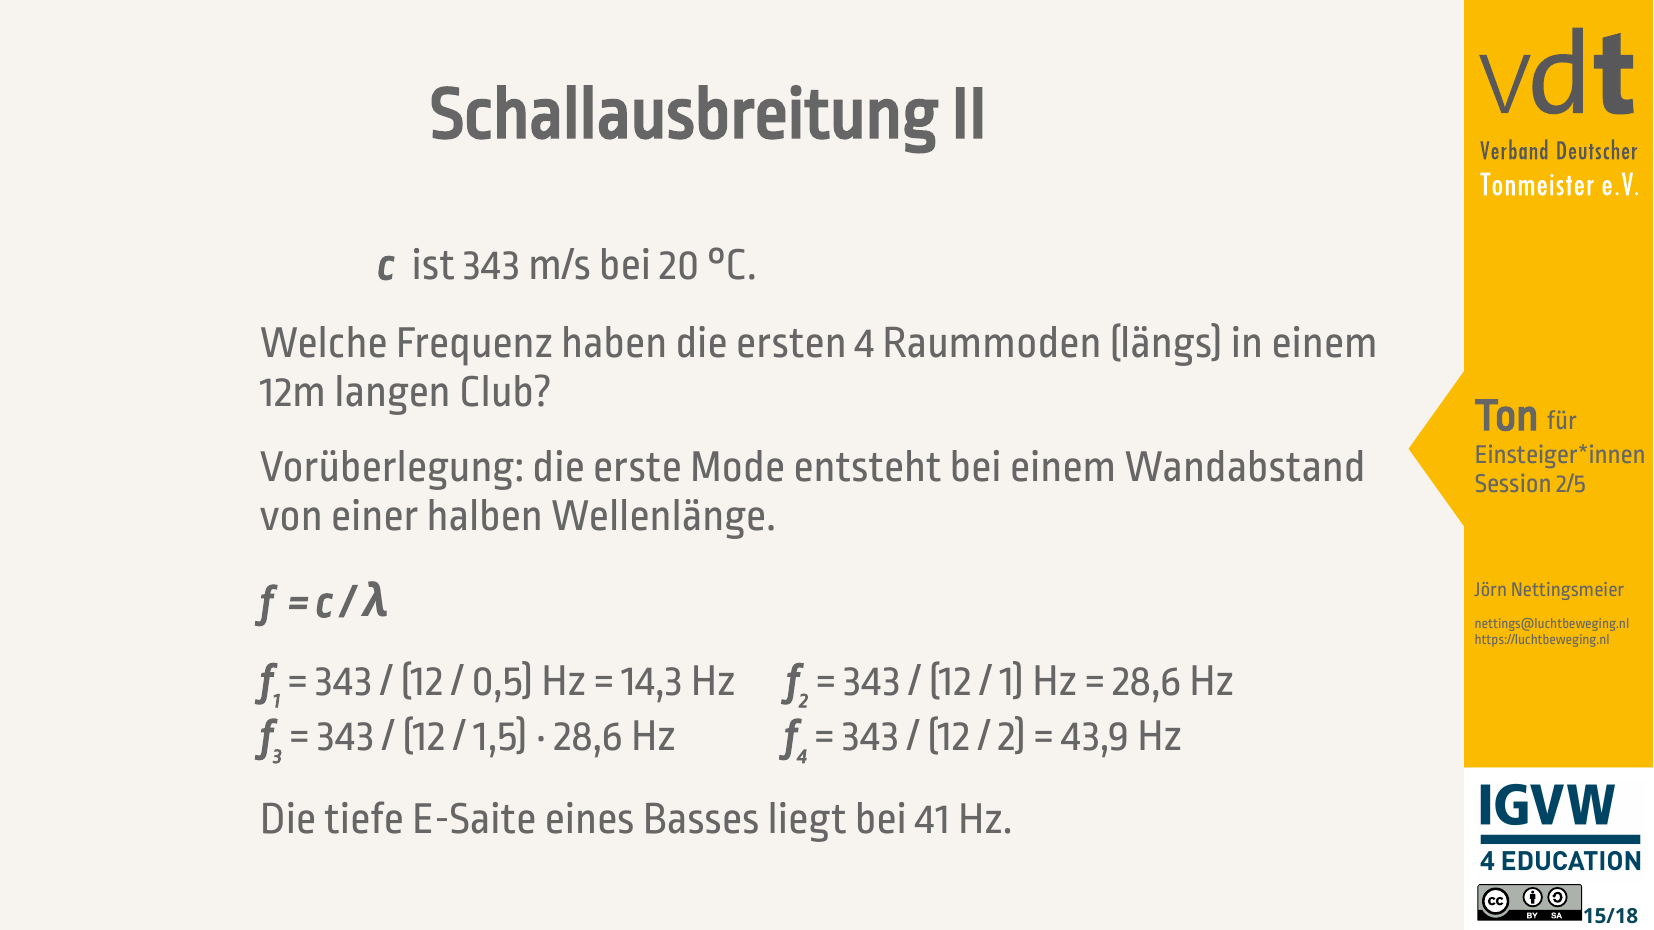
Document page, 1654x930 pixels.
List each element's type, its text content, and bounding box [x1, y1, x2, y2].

list c ist 343 m/s bei 20 °C. Welche Frequenz haben die ersten 4 Raummoden (längs) in einem 12m langen Club? Vorüberlegung: die erste Mode entsteht bei einem Wandabstand von einer halben Wellenlänge. f = c / λ f1 = 343 / (12 / 0,5) Hz = 14,3 Hz f2 = 343 / (12 / 1) Hz = 28,6 Hz f3 = 343 / (12 / 1,5) · 28,6 Hz f4 = 343 / (12 / 2) = 43,9 Hz Die tiefe E-Saite eines Basses liegt bei 41 Hz. [259, 230, 1394, 852]
picture [1477, 780, 1646, 882]
title Schallausbreitung II [82, 37, 1335, 193]
